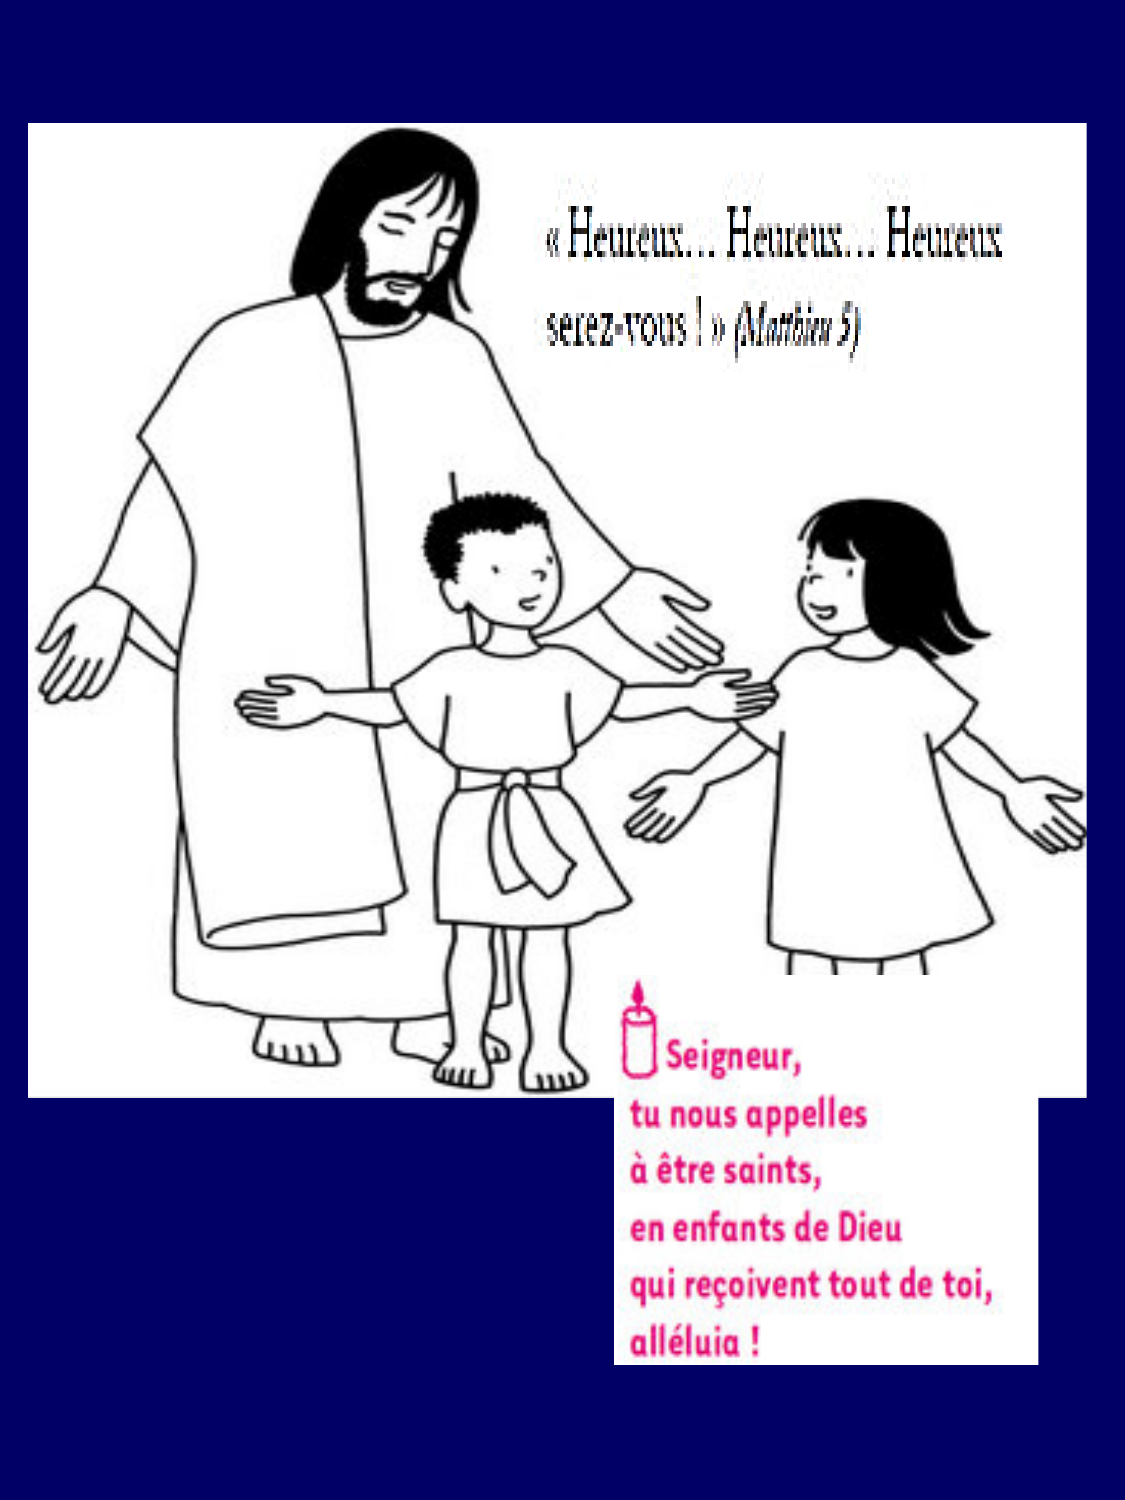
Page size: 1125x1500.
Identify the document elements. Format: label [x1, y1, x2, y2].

picture [28, 123, 1087, 1365]
